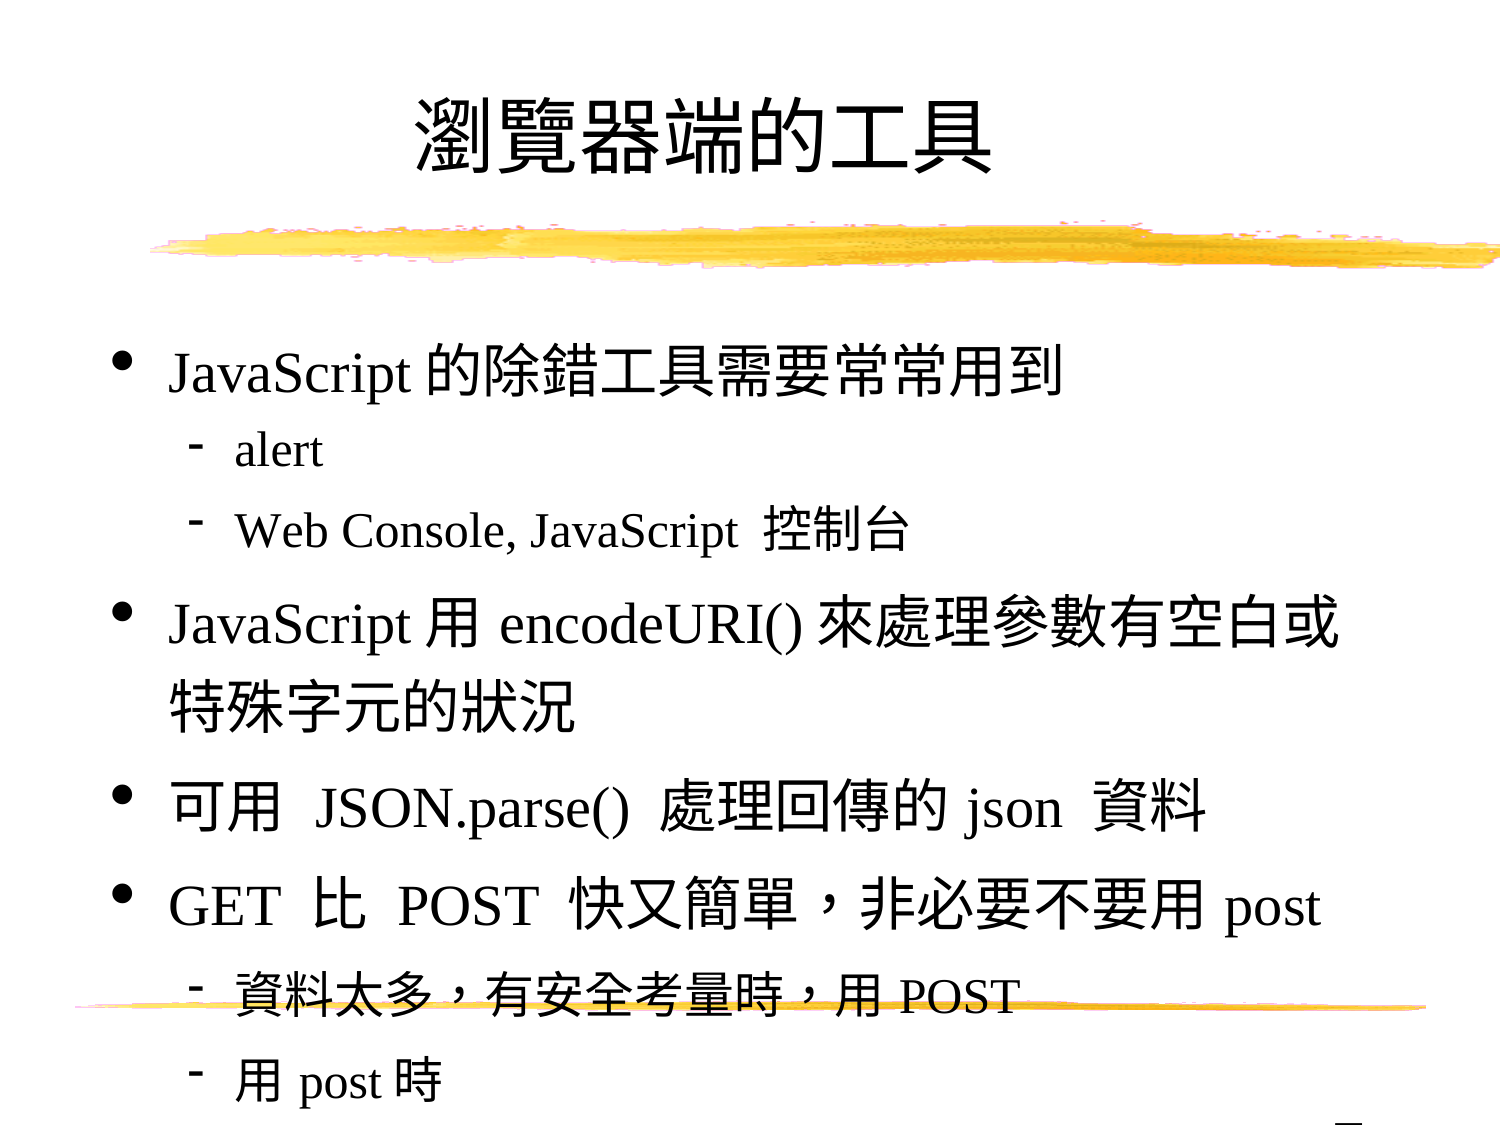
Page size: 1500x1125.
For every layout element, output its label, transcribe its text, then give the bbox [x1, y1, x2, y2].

picture [150, 215, 1500, 279]
title 瀏覽器端的工具 [66, 37, 1342, 225]
picture [75, 999, 112, 1013]
picture [1388, 999, 1426, 1013]
list JavaScript的除錯工具需要常常用到 alert Web Console, JavaScript 控制台 JavaScript用encodeURI()來處理參數有空白或特殊字元的狀況 可用 JSON.parse() 處理回傳的json 資料 GET 比 POST 快又簡單，非必要不要用post 資料太多，有安全考量時，用POST 用post時 xhr.setRequestHeader('Content-Type','application/x-www-urlencoded; charset=utf-8'); 要改成 xhr.setRequestHeader('Content-Type','x-www-form-urlencoded; charset=utf-8'); [112, 324, 1388, 1068]
